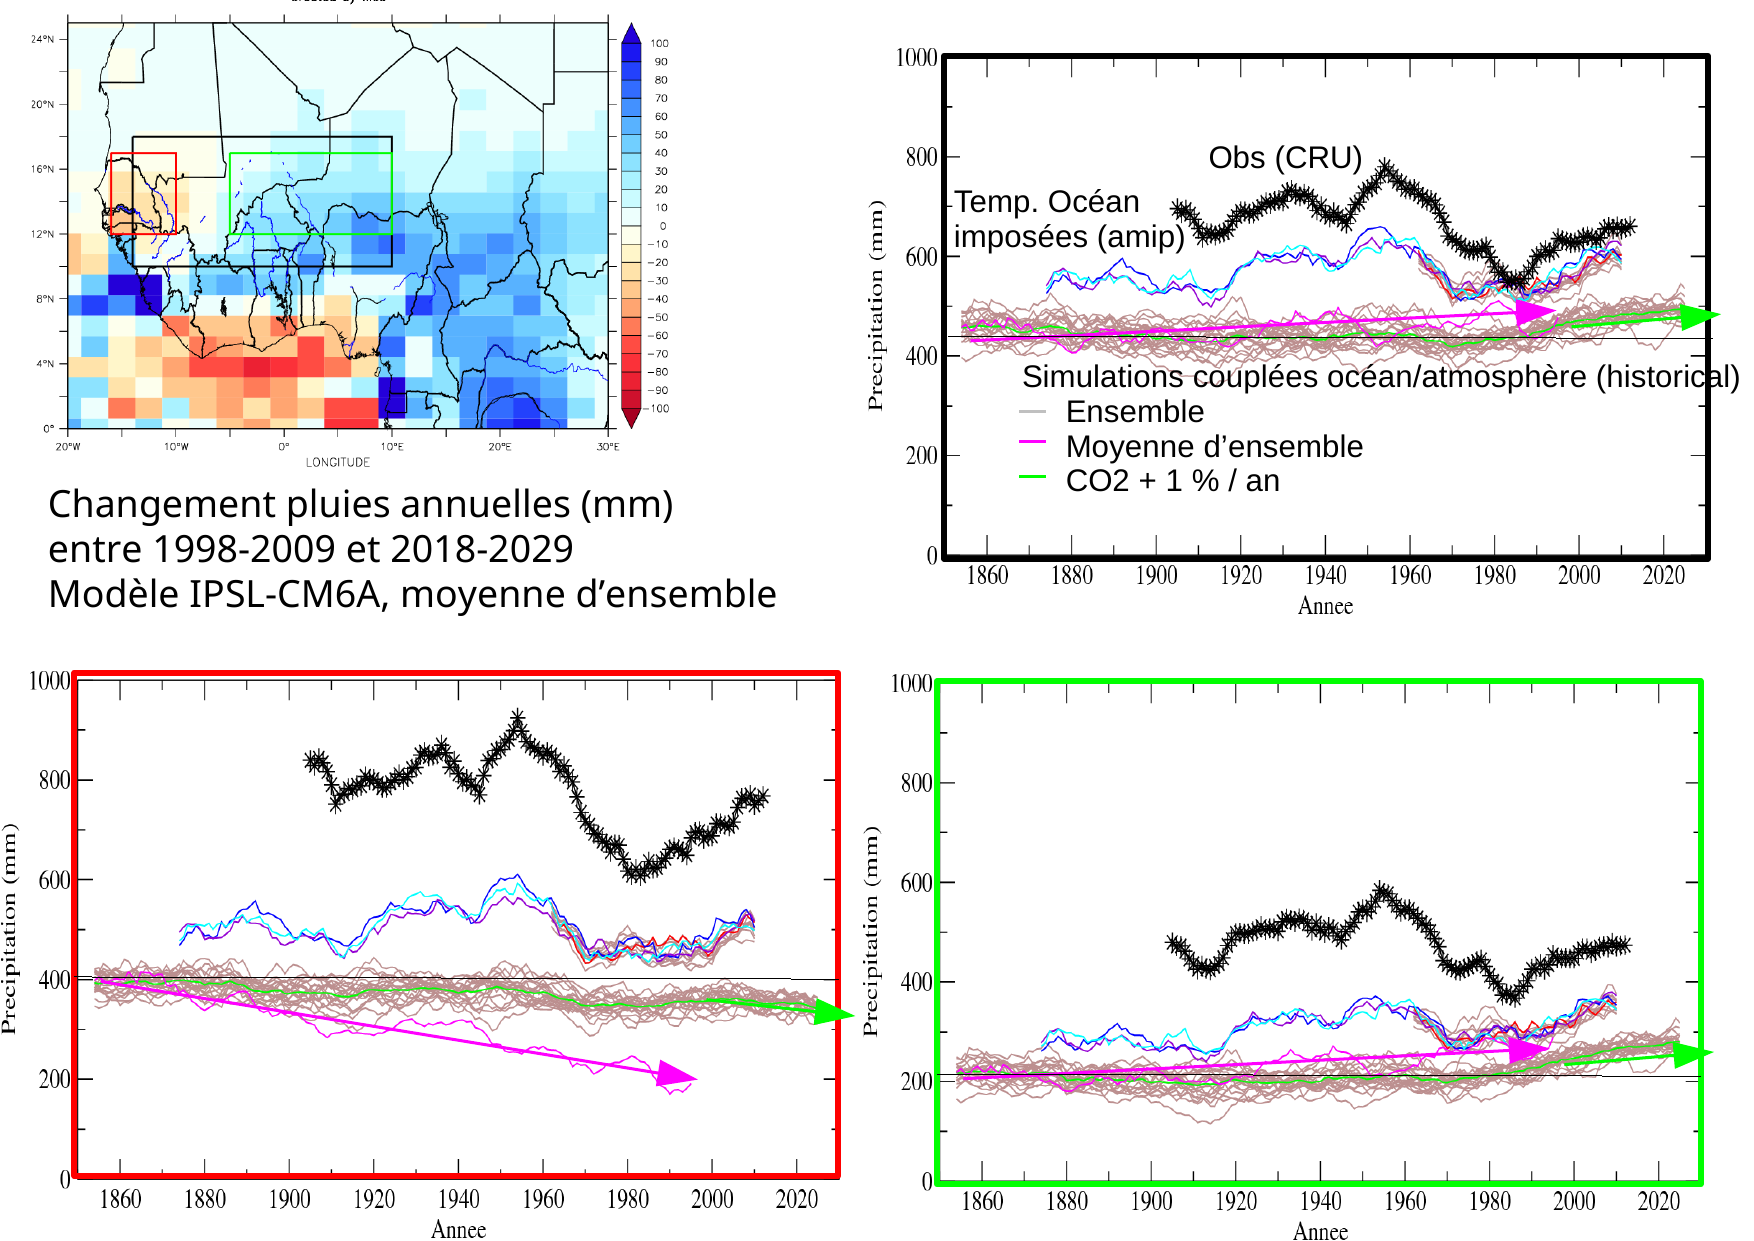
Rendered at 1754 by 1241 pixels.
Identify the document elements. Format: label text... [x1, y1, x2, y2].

picture [867, 44, 1708, 617]
picture [0, 667, 841, 1241]
picture [77, 676, 835, 1173]
text_box Obs (CRU) [1193, 133, 1379, 186]
picture [947, 59, 1705, 556]
picture [862, 670, 1703, 1241]
text_box Simulations couplées océan/atmosphère (historical) Ensemble Moyenne d’ensemble CO2 + 1 % / an [1007, 352, 1754, 517]
picture [940, 684, 1698, 1181]
text_box Temp. Océan imposées (amip) [939, 177, 1202, 267]
picture [31, 0, 682, 467]
text_box Changement pluies annuelles (mm) entre 1998-2009 et 2018-2029 Modèle IPSL-CM6A, moyenne d’ensemble [33, 472, 841, 623]
